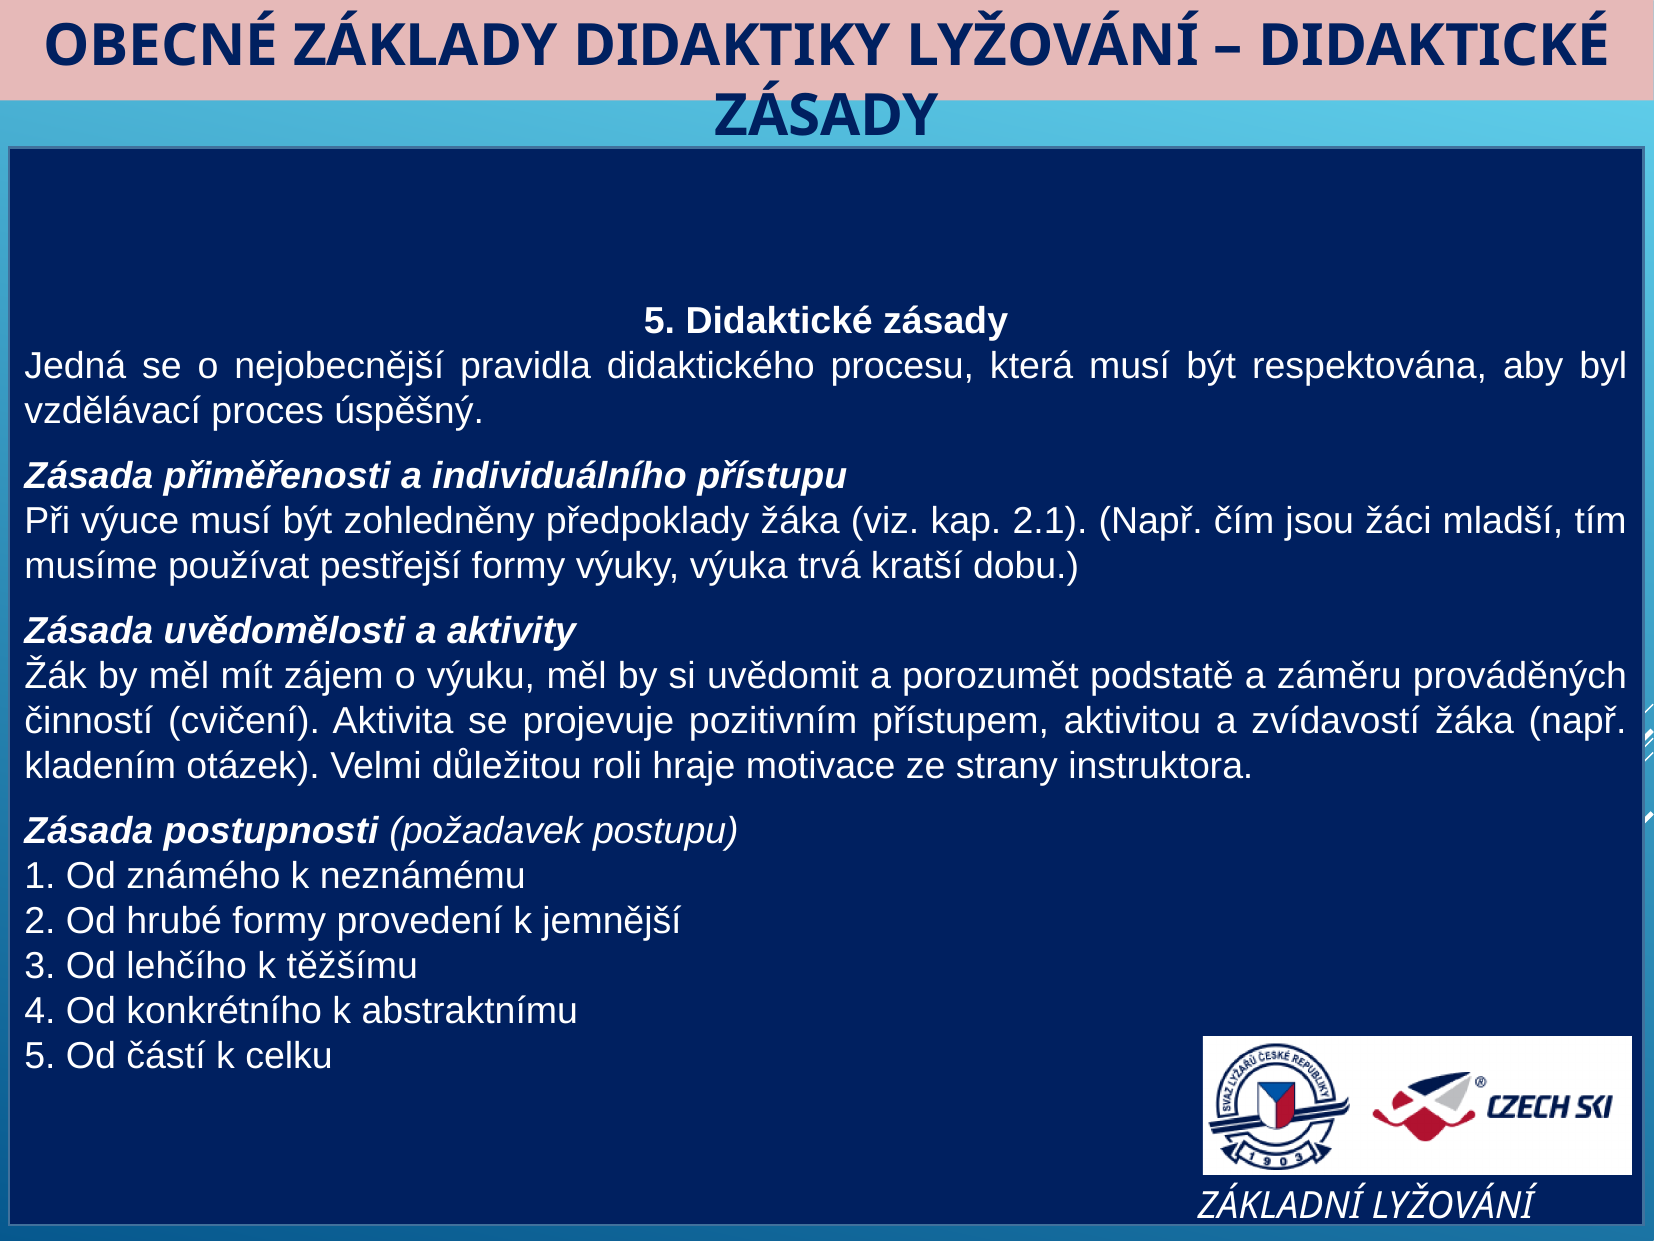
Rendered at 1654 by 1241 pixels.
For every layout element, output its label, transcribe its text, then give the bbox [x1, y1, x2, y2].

title Obecné základy didaktiky lyžování – didaktické zásady [0, 0, 1654, 101]
picture [1202, 1036, 1632, 1173]
text_box 5. Didaktické zásady Jedná se o nejobecnější pravidla didaktického procesu, která musí být respektována, aby byl vzdělávací proces úspěšný. Zásada přiměřenosti a individuálního přístupu Při výuce musí být zohledněny předpoklady žáka (viz. kap. 2.1). (Např. čím jsou žáci mladší, tím musíme používat pestřejší formy výuky, výuka trvá kratší dobu.) Zásada uvědomělosti a aktivity Žák by měl mít zájem o výuku, měl by si uvědomit a porozumět podstatě a záměru prováděných činností (cvičení). Aktivita se projevuje pozitivním přístupem, aktivitou a zvídavostí žáka (např. kladením otázek). Velmi důležitou roli hraje motivace ze strany instruktora. Zásada postupnosti (požadavek postupu) 1. Od známého k neznámému 2. Od hrubé formy provedení k jemnější 3. Od lehčího k těžšímu 4. Od konkrétního k abstraktnímu 5. Od částí k celku [9, 148, 1644, 1225]
text_box ZÁKLADNÍ LYŽOVÁNÍ [1182, 1173, 1644, 1235]
